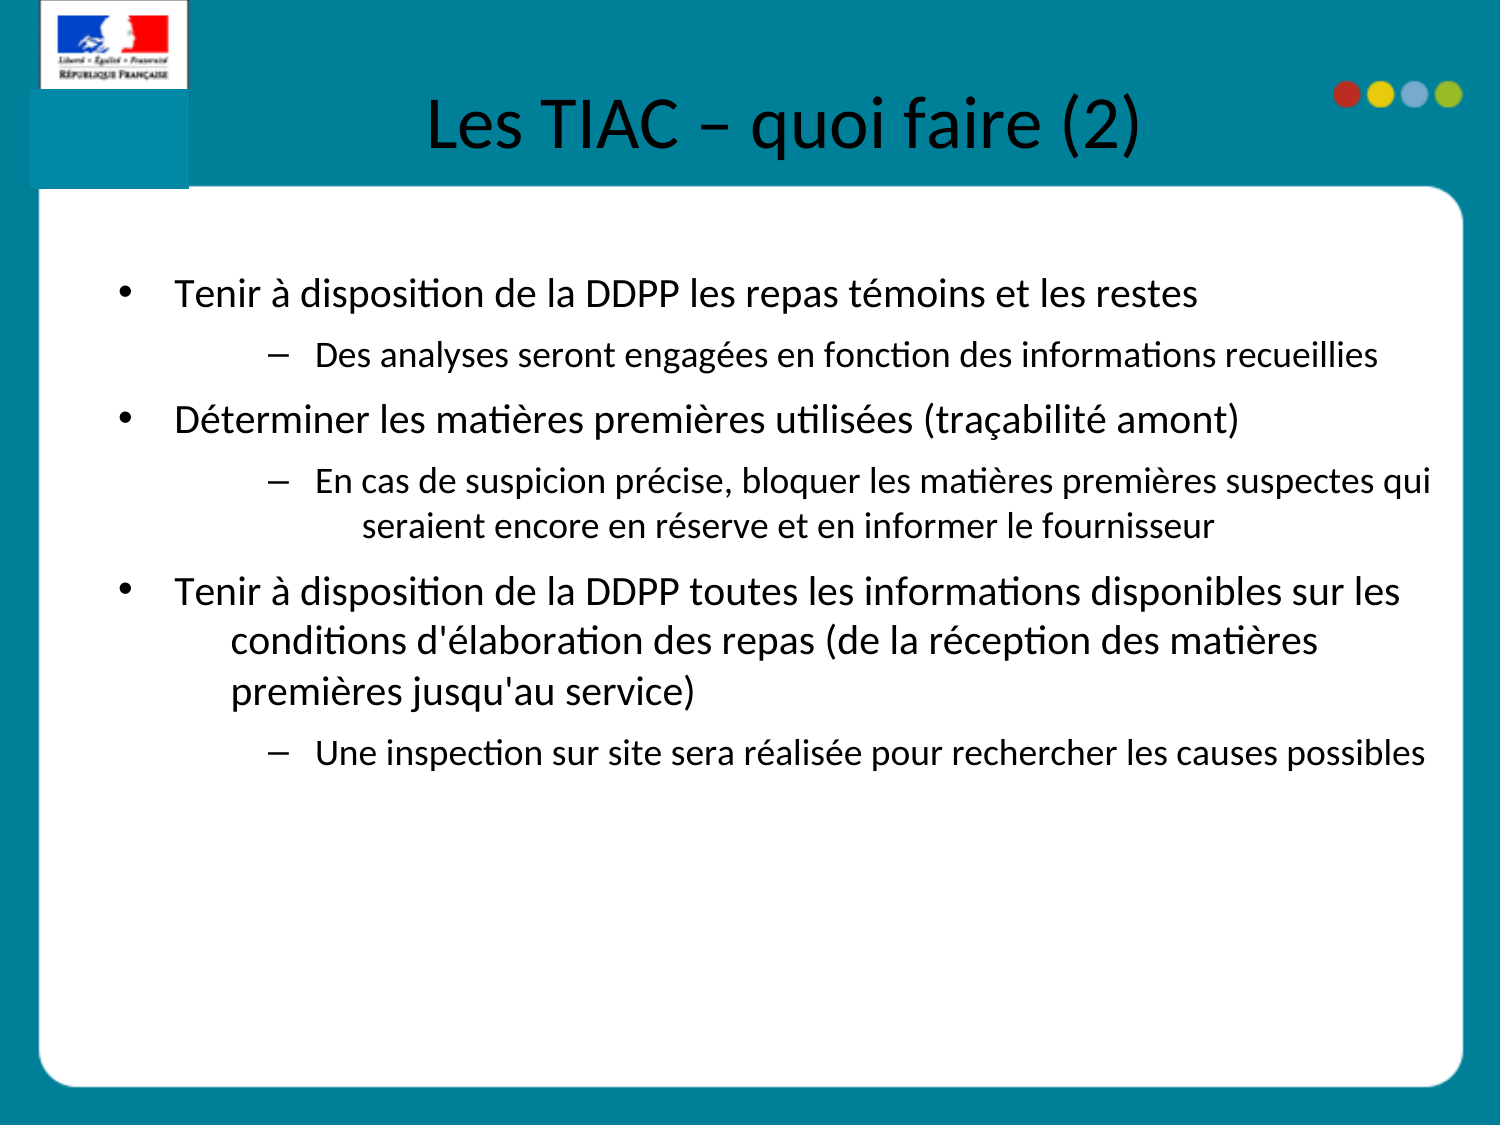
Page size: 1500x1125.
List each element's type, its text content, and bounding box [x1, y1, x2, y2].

list Tenir à disposition de la DDPP les repas témoins et les restes Des analyses seront engagées en fonction des informations recueillies Déterminer les matières premières utilisées (traçabilité amont) En cas de suspicion précise, bloquer les matières premières suspectes qui seraient encore en réserve et en informer le fournisseur Tenir à disposition de la DDPP toutes les informations disponibles sur les conditions d'élaboration des repas (de la réception des matières premières jusqu'au service) Une inspection sur site sera réalisée pour rechercher les causes possibles [118, 265, 1436, 778]
title Les TIAC – quoi faire (2) [147, 0, 1423, 237]
